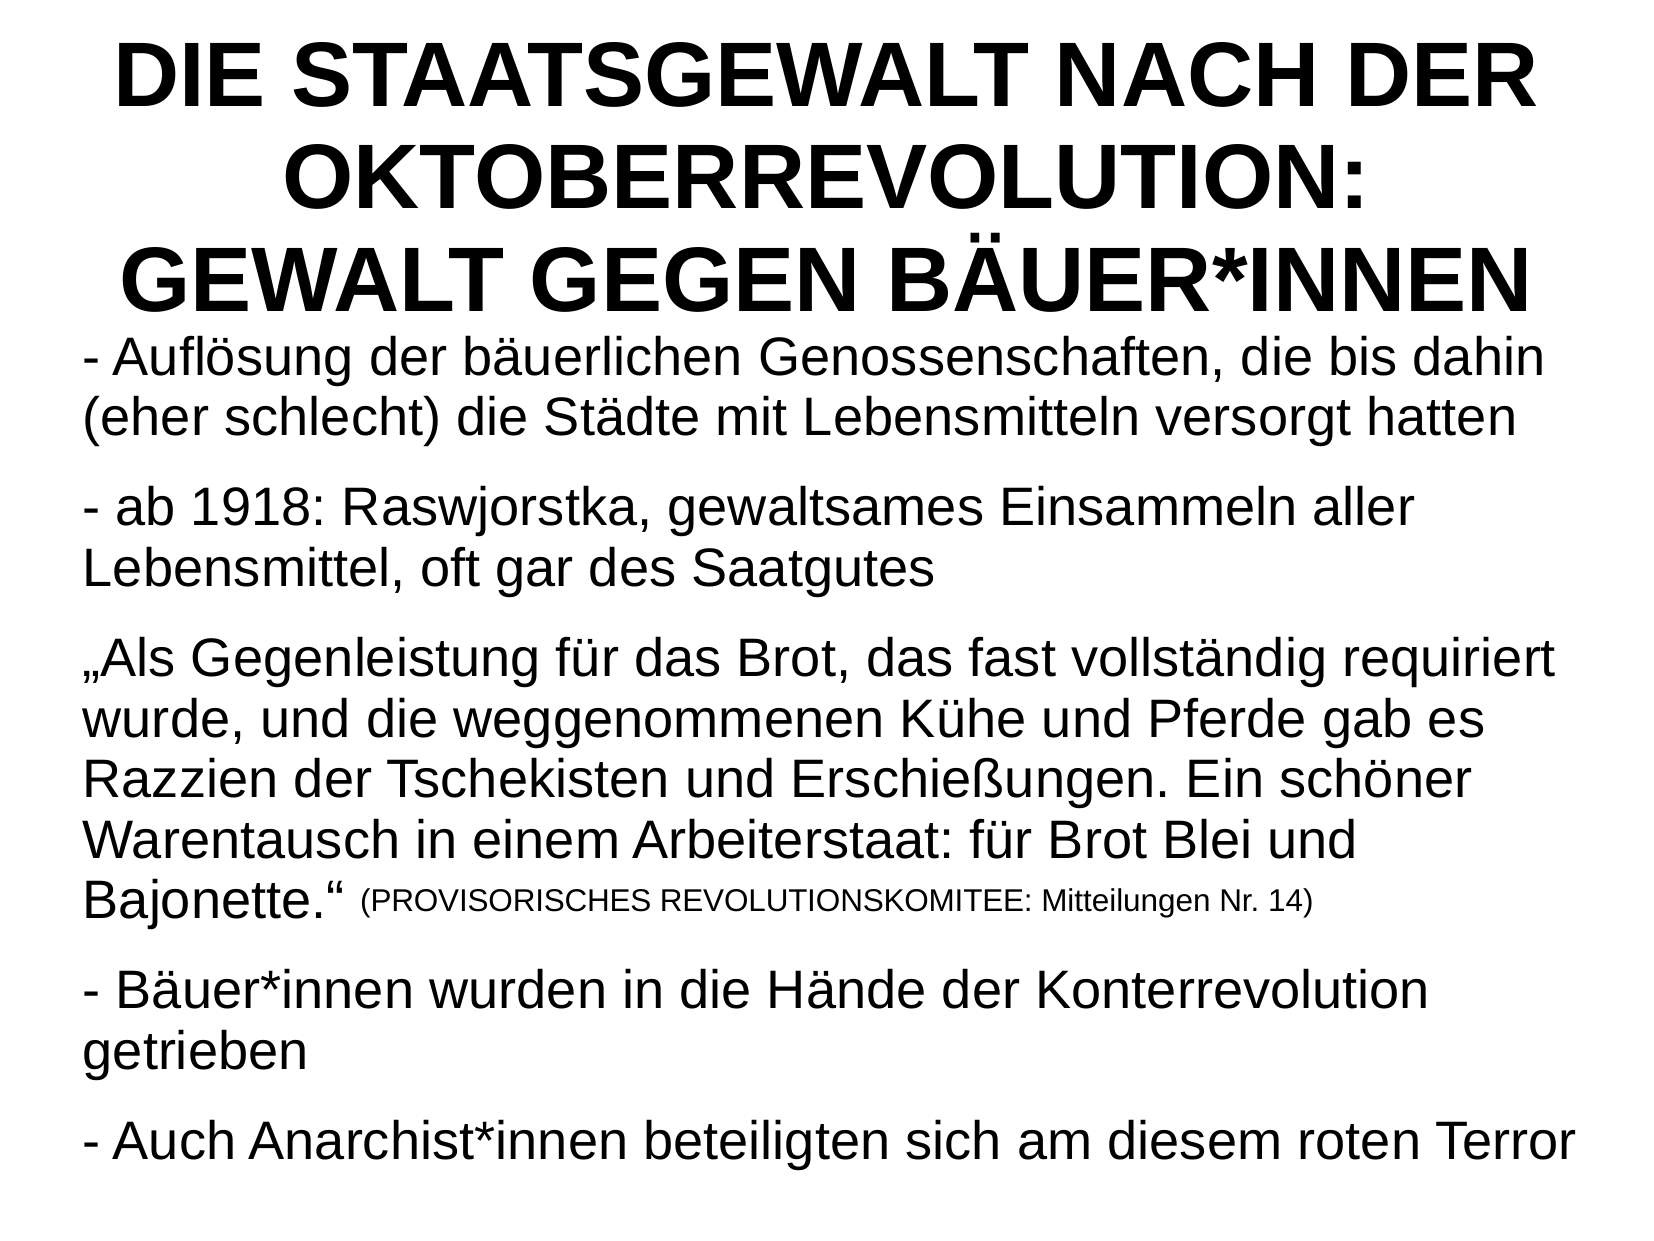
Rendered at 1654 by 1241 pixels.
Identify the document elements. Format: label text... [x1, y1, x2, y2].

title DIE STAATSGEWALT NACH DER OKTOBERREVOLUTION: GEWALT GEGEN BÄUER*INNEN [82, 23, 1571, 236]
list - Auflösung der bäuerlichen Genossenschaften, die bis dahin (eher schlecht) die Städte mit Lebensmitteln versorgt hatten - ab 1918: Raswjorstka, gewaltsames Einsammeln aller Lebensmittel, oft gar des Saatgutes „Als Gegenleistung für das Brot, das fast vollständig requiriert wurde, und die weggenommenen Kühe und Pferde gab es Razzien der Tschekisten und Erschießungen. Ein schöner Warentausch in einem Arbeiterstaat: für Brot Blei und Bajonette.“ (PROVISORISCHES REVOLUTIONSKOMITEE: Mitteilungen Nr. 14) - Bäuer*innen wurden in die Hände der Konterrevolution getrieben - Auch Anarchist*innen beteiligten sich am diesem roten Terror [82, 236, 1630, 1241]
